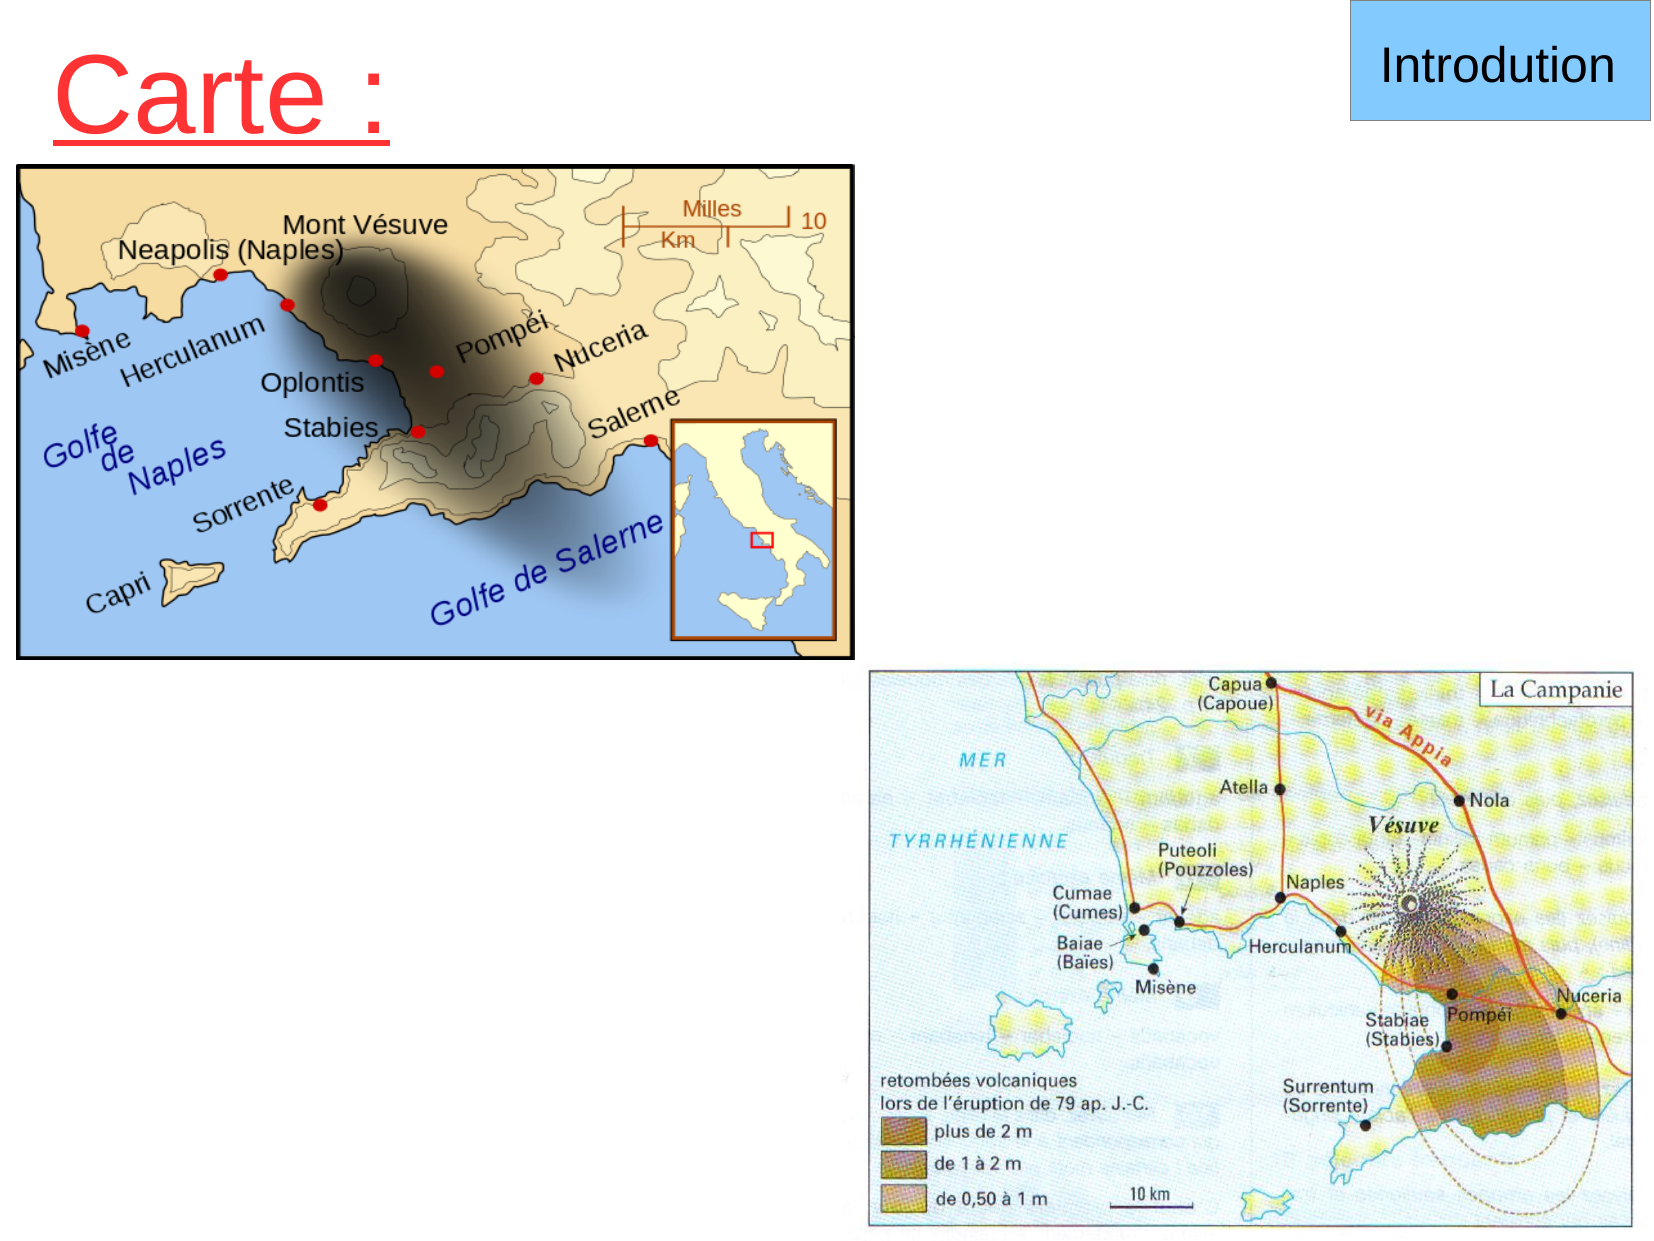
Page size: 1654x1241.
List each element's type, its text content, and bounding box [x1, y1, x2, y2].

text_box [1350, 0, 1651, 121]
text_box Carte : [37, 24, 406, 166]
text_box Introdution [1365, 30, 1633, 101]
picture [16, 164, 856, 661]
picture [840, 660, 1650, 1241]
